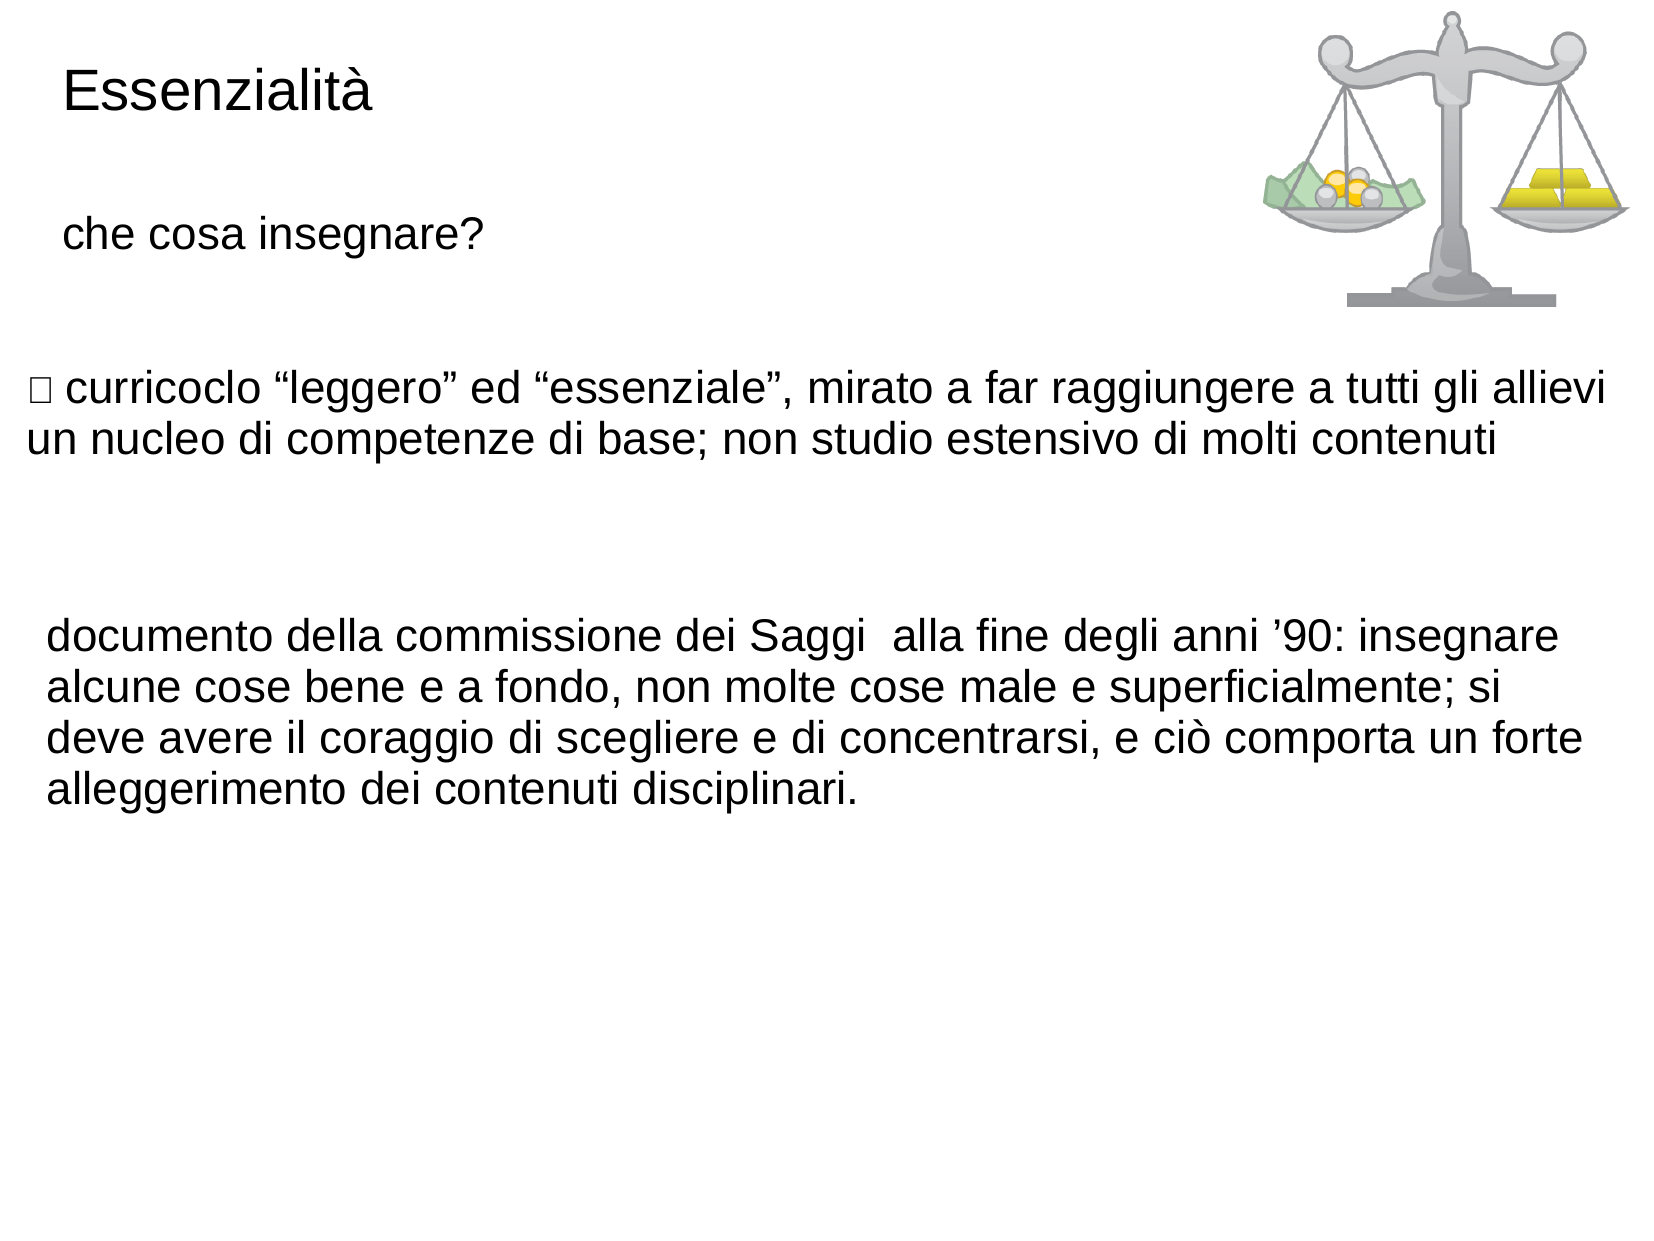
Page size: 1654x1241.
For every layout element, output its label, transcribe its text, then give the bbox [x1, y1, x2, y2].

text_box documento della commissione dei Saggi alla fine degli anni ’90: insegnare alcune cose bene e a fondo, non molte cose male e superficialmente; si deve avere il coraggio di scegliere e di concentrarsi, e ciò comporta un forte alleggerimento dei contenuti disciplinari. [32, 602, 1630, 822]
text_box che cosa insegnare? [47, 200, 501, 267]
text_box  curricoclo “leggero” ed “essenziale”, mirato a far raggiungere a tutti gli allievi un nucleo di competenze di base; non studio estensivo di molti contenuti [11, 354, 1654, 472]
text_box Essenzialità [47, 50, 389, 130]
picture [1263, 11, 1630, 308]
